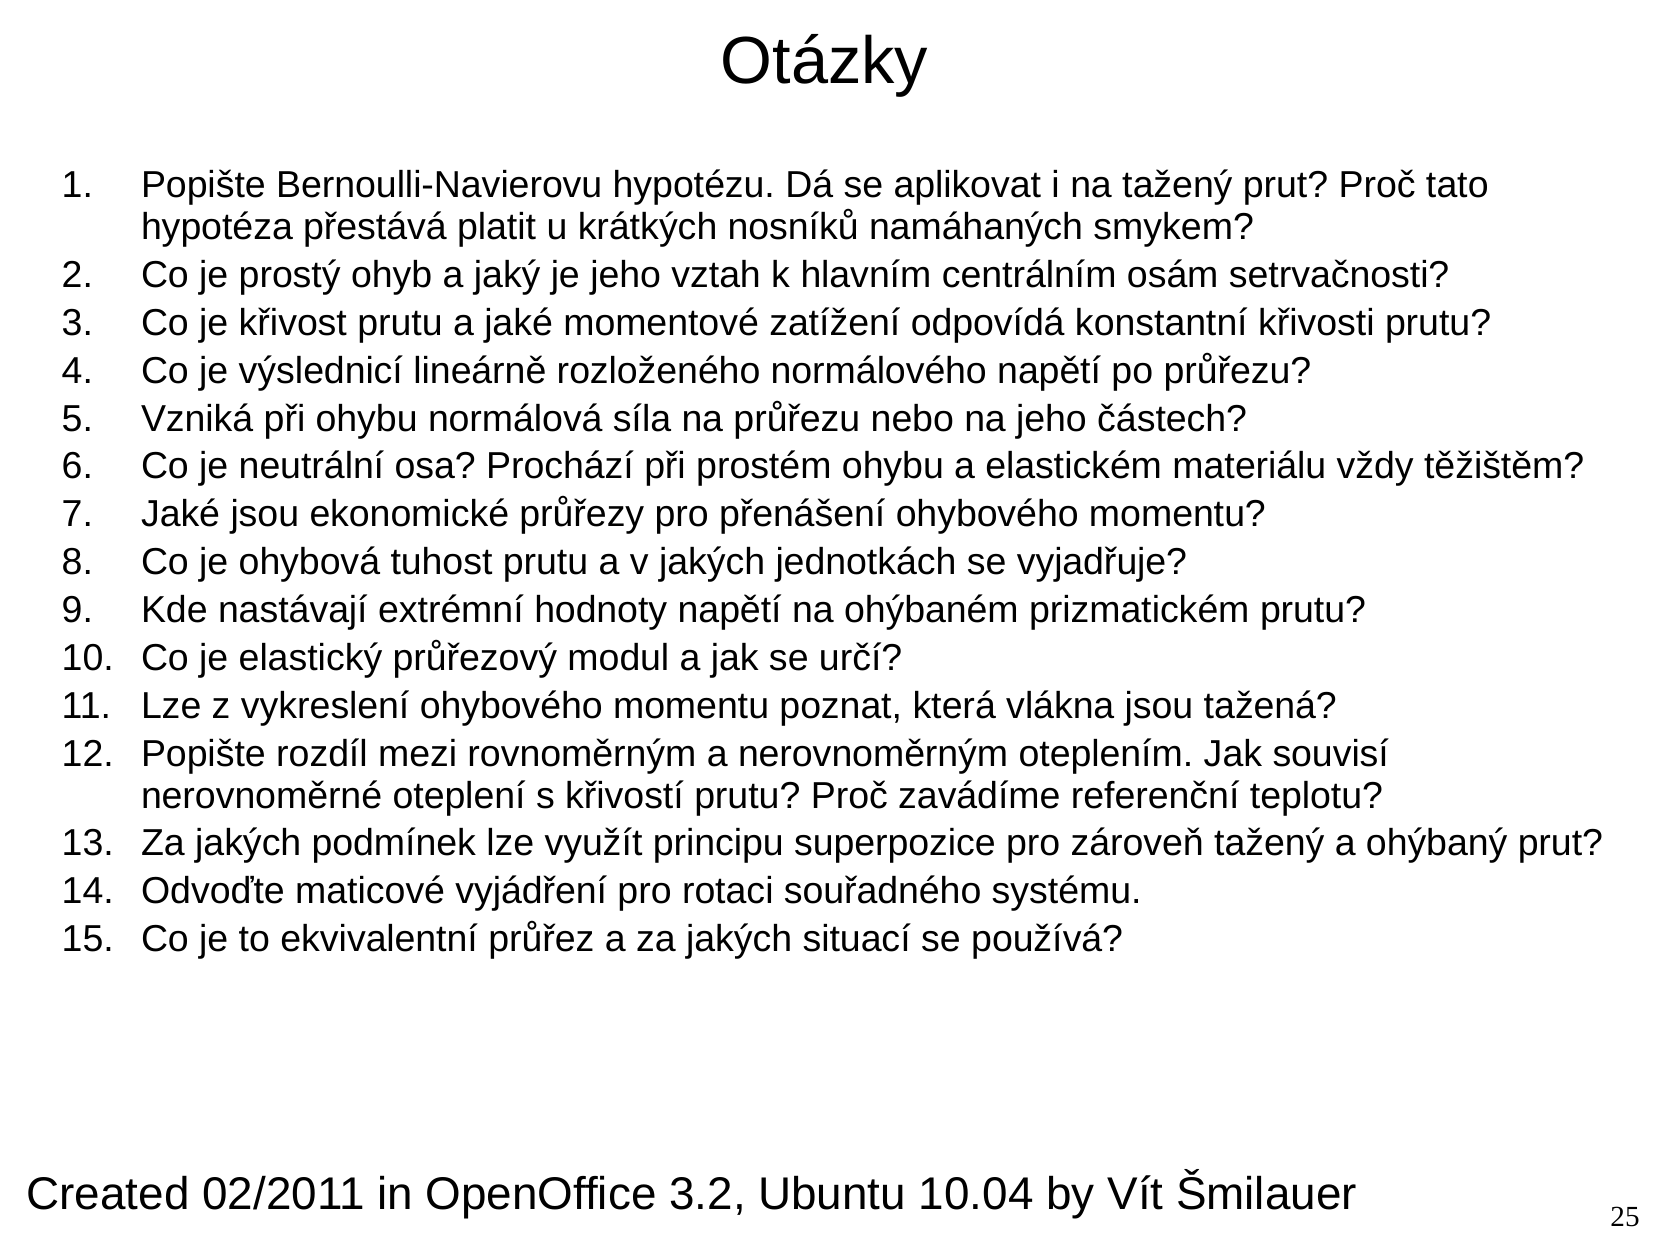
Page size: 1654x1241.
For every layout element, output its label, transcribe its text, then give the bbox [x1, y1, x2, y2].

title Otázky [37, 8, 1613, 113]
list Popište Bernoulli-Navierovu hypotézu. Dá se aplikovat i na tažený prut? Proč tato hypotéza přestává platit u krátkých nosníků namáhaných smykem? Co je prostý ohyb a jaký je jeho vztah k hlavním centrálním osám setrvačnosti? Co je křivost prutu a jaké momentové zatížení odpovídá konstantní křivosti prutu? Co je výslednicí lineárně rozloženého normálového napětí po průřezu? Vzniká při ohybu normálová síla na průřezu nebo na jeho částech? Co je neutrální osa? Prochází při prostém ohybu a elastickém materiálu vždy těžištěm? Jaké jsou ekonomické průřezy pro přenášení ohybového momentu? Co je ohybová tuhost prutu a v jakých jednotkách se vyjadřuje? Kde nastávají extrémní hodnoty napětí na ohýbaném prizmatickém prutu? Co je elastický průřezový modul a jak se určí? Lze z vykreslení ohybového momentu poznat, která vlákna jsou tažená? Popište rozdíl mezi rovnoměrným a nerovnoměrným oteplením. Jak souvisí nerovnoměrné oteplení s křivostí prutu? Proč zavádíme referenční teplotu? Za jakých podmínek lze využít principu superpozice pro zároveň tažený a ohýbaný prut? Odvoďte maticové vyjádření pro rotaci souřadného systému. Co je to ekvivalentní průřez a za jakých situací se používá? [57, 163, 1608, 1126]
text_box Created 02/2011 in OpenOffice 3.2, Ubuntu 10.04 by Vít Šmilauer [11, 1160, 1501, 1233]
